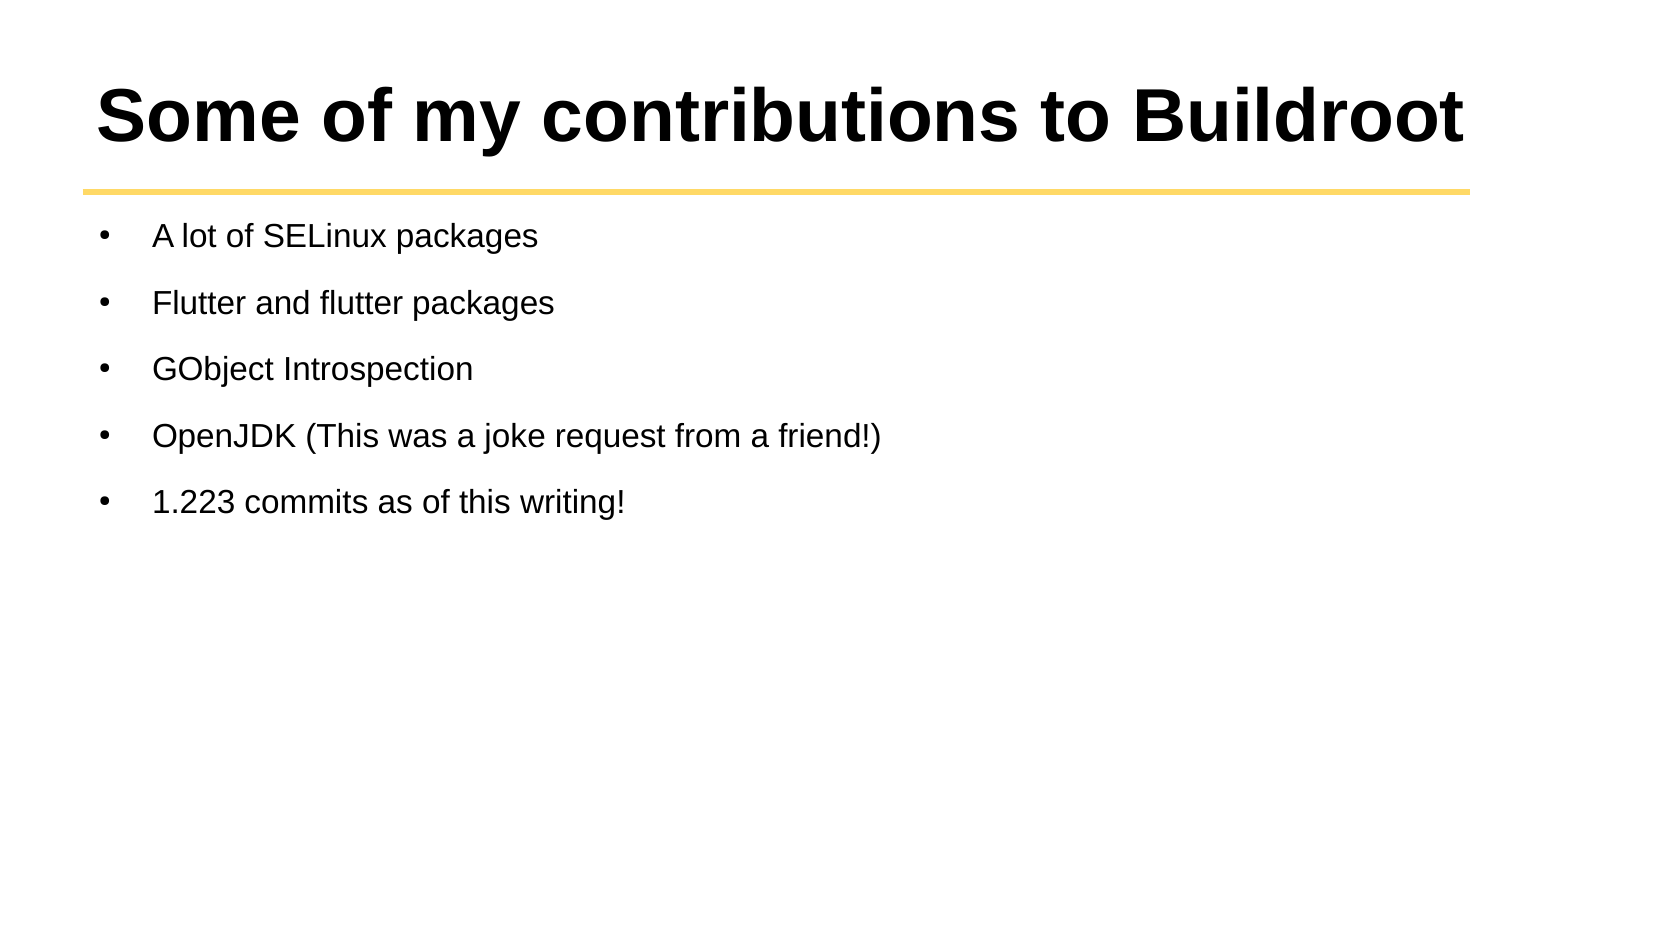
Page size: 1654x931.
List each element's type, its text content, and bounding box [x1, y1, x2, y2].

title Some of my contributions to Buildroot [37, 37, 1526, 193]
list A lot of SELinux packages Flutter and flutter packages GObject Introspection OpenJDK (This was a joke request from a friend!) 1.223 commits as of this writing! [81, 217, 1570, 758]
